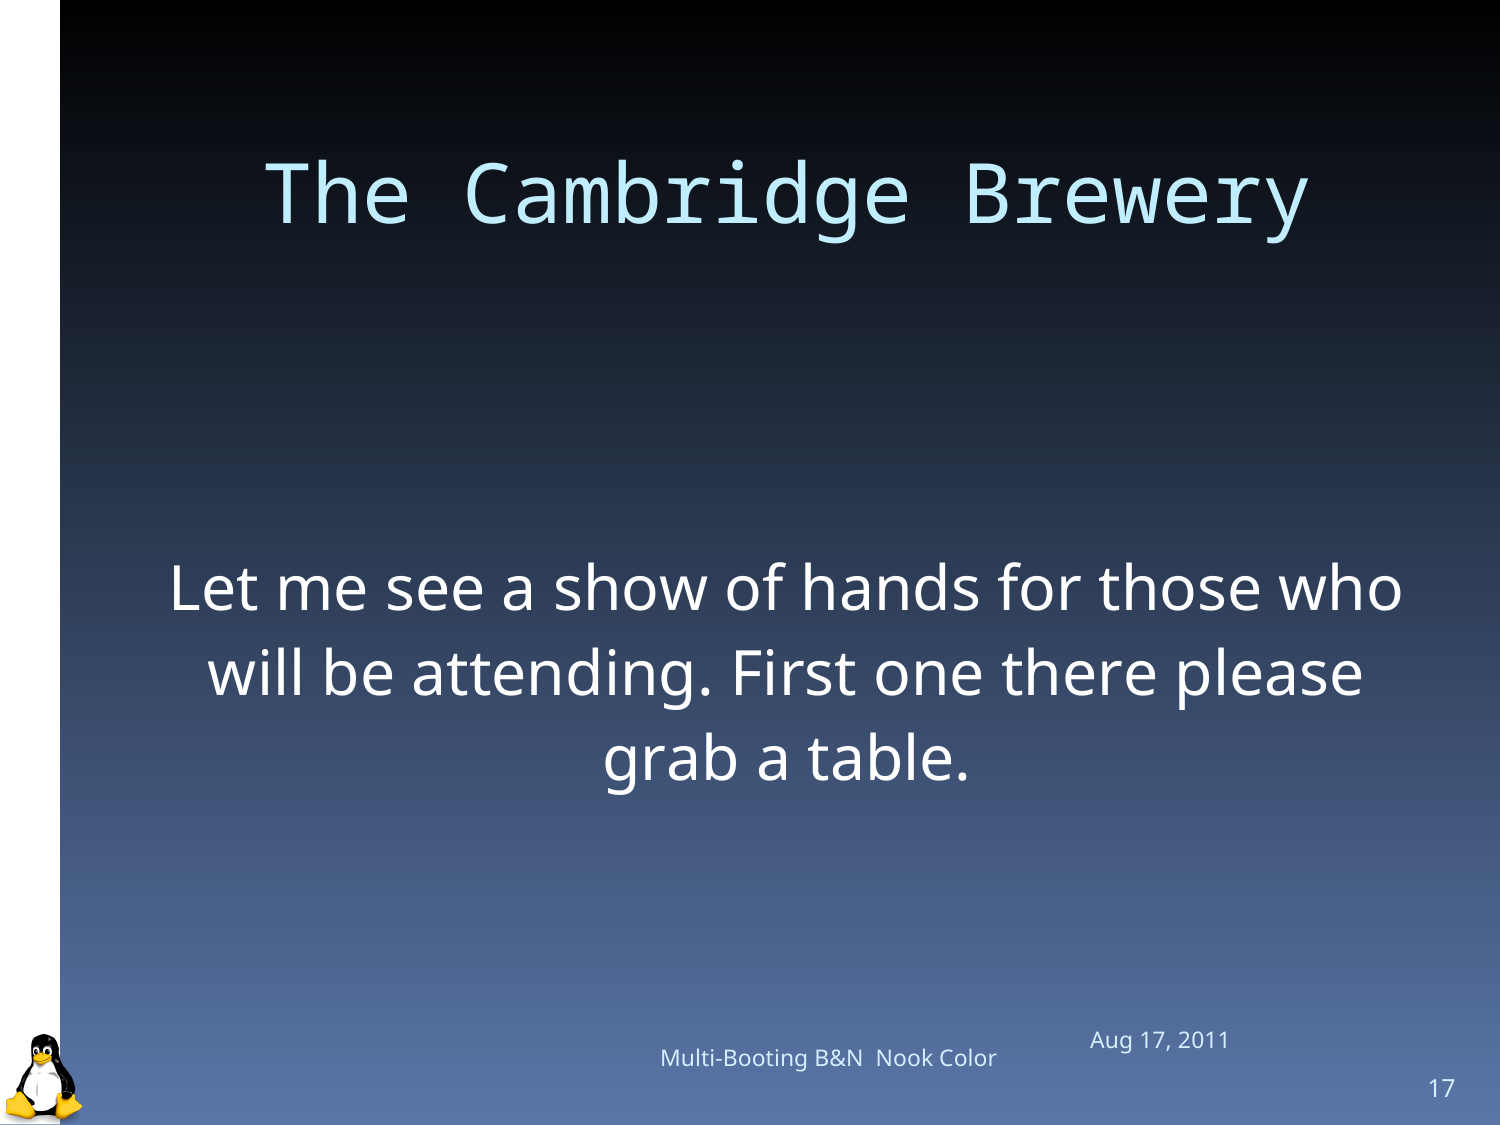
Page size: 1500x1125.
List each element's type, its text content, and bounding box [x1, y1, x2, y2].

subtitle Let me see a show of hands for those who will be attending. First one there please grab a table. [149, 292, 1425, 1051]
title The Cambridge Brewery [149, 84, 1425, 292]
picture [0, 1034, 82, 1125]
